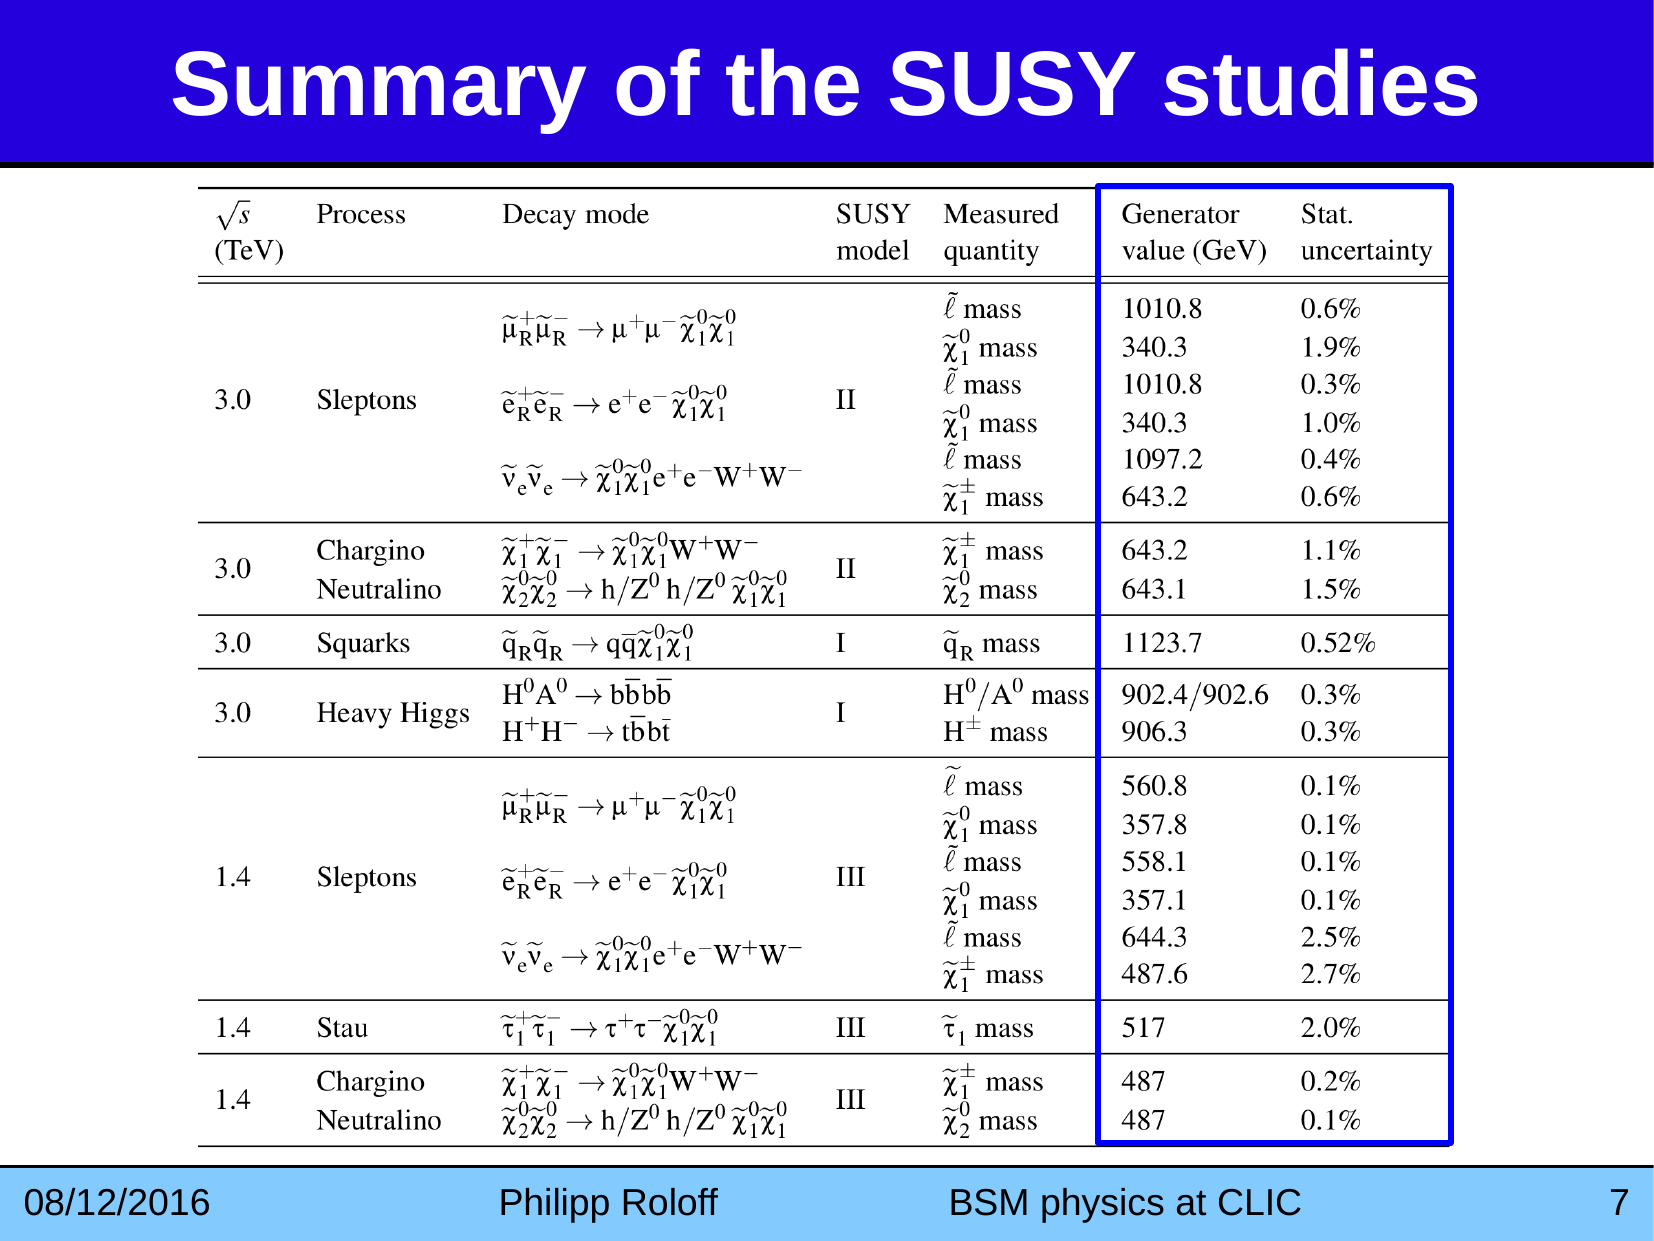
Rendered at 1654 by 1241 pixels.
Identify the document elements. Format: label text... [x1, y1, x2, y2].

title Summary of the SUSY studies [82, 13, 1571, 154]
picture [192, 179, 1455, 1155]
